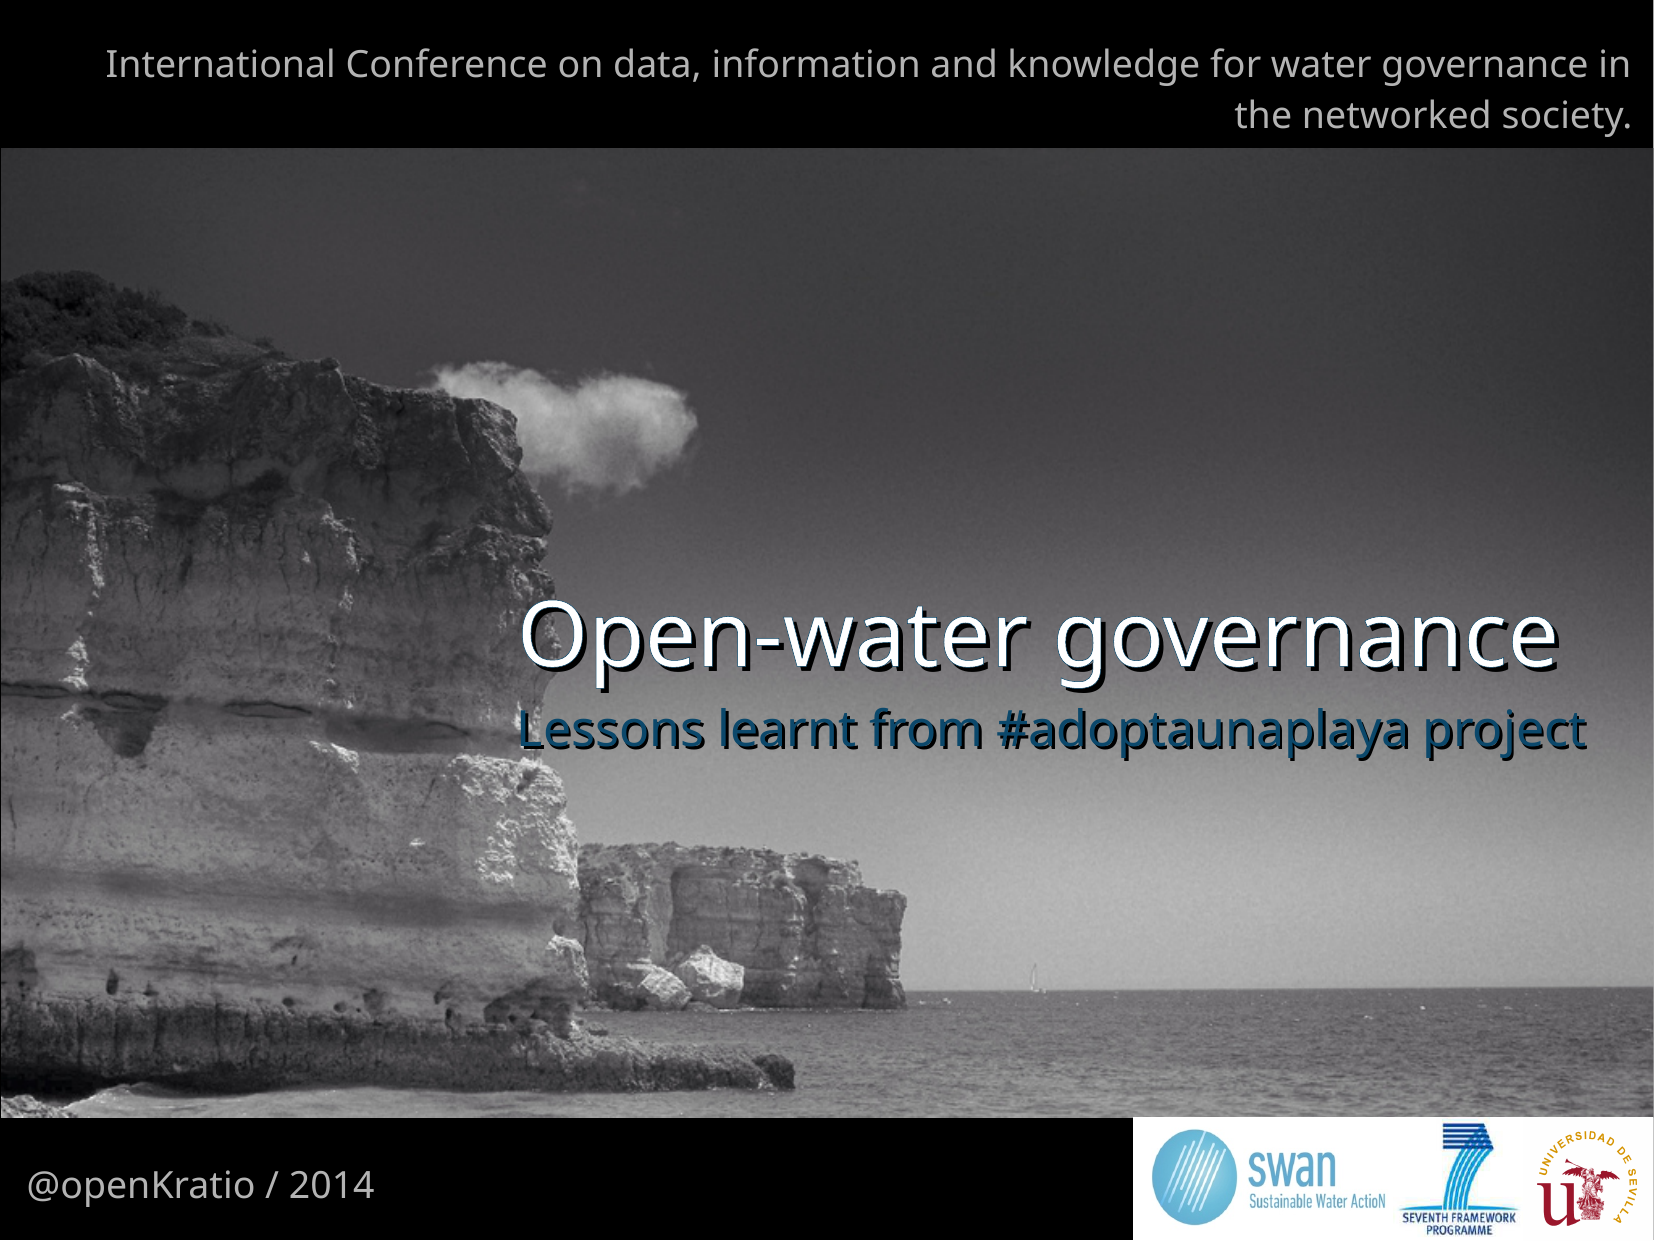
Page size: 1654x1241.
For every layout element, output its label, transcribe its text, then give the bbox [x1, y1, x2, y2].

text_box Open-water governance Lessons learnt from #adoptaunaplaya project [501, 561, 1642, 733]
picture [1, 148, 1654, 1241]
text_box International Conference on data, information and knowledge for water governance in the networked society. [70, 29, 1648, 133]
text_box @openKratio / 2014 [11, 1151, 638, 1211]
